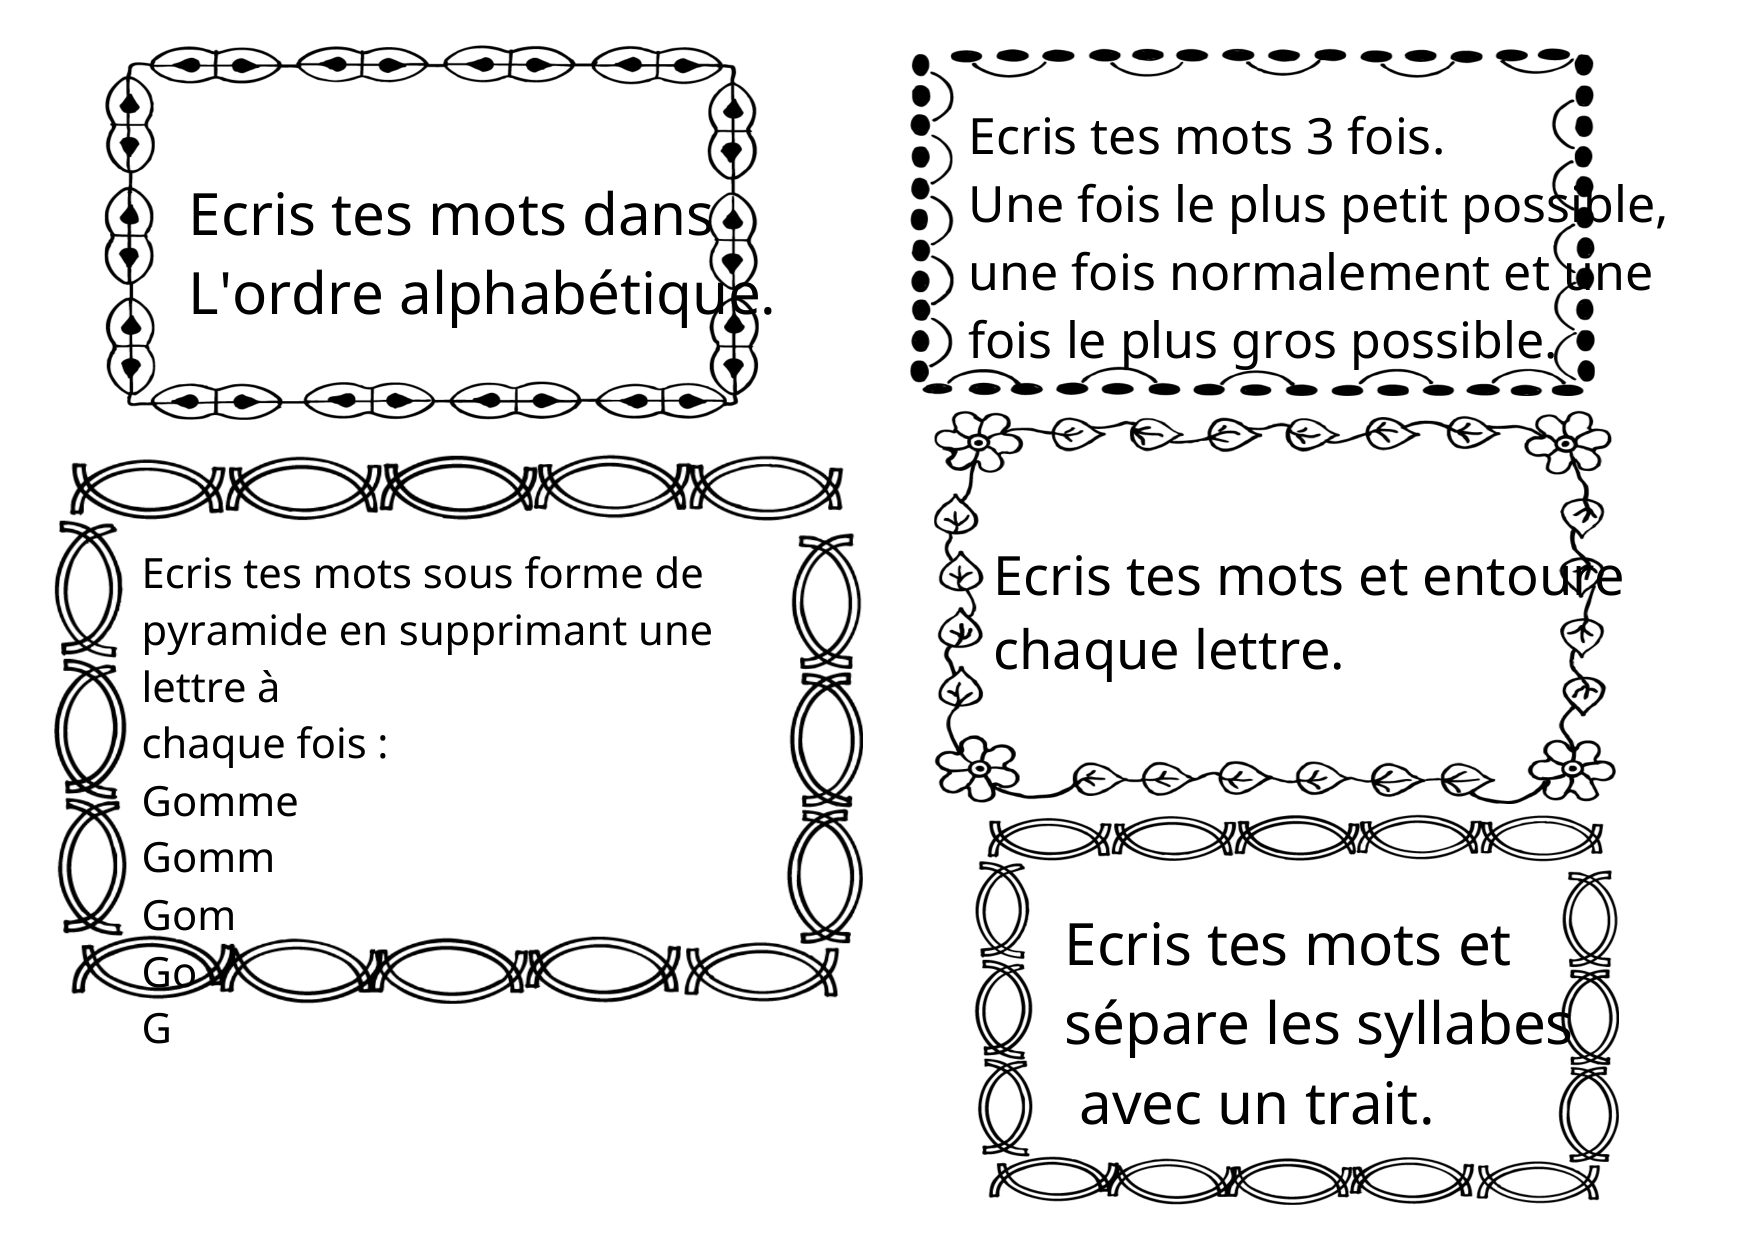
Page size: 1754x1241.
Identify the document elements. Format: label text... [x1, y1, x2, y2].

picture [974, 814, 1619, 1205]
picture [1602, 569, 1616, 578]
picture [910, 48, 1595, 396]
text_box Ecris tes mots et sépare les syllabes avec un trait. [1064, 903, 1506, 1105]
picture [53, 454, 863, 1004]
picture [1602, 581, 1616, 591]
text_box Ecris tes mots sous forme de pyramide en supprimant une lettre à chaque fois : Gomme Gomm Gom Go G [141, 543, 786, 984]
picture [104, 45, 759, 420]
text_box Ecris tes mots et entoure chaque lettre. [993, 537, 1554, 663]
picture [933, 410, 1616, 804]
text_box Ecris tes mots 3 fois. Une fois le plus petit possible, une fois normalement et une fois le plus gros possible. [968, 100, 1573, 331]
text_box Ecris tes mots dans L'ordre alphabétique. [188, 172, 685, 308]
